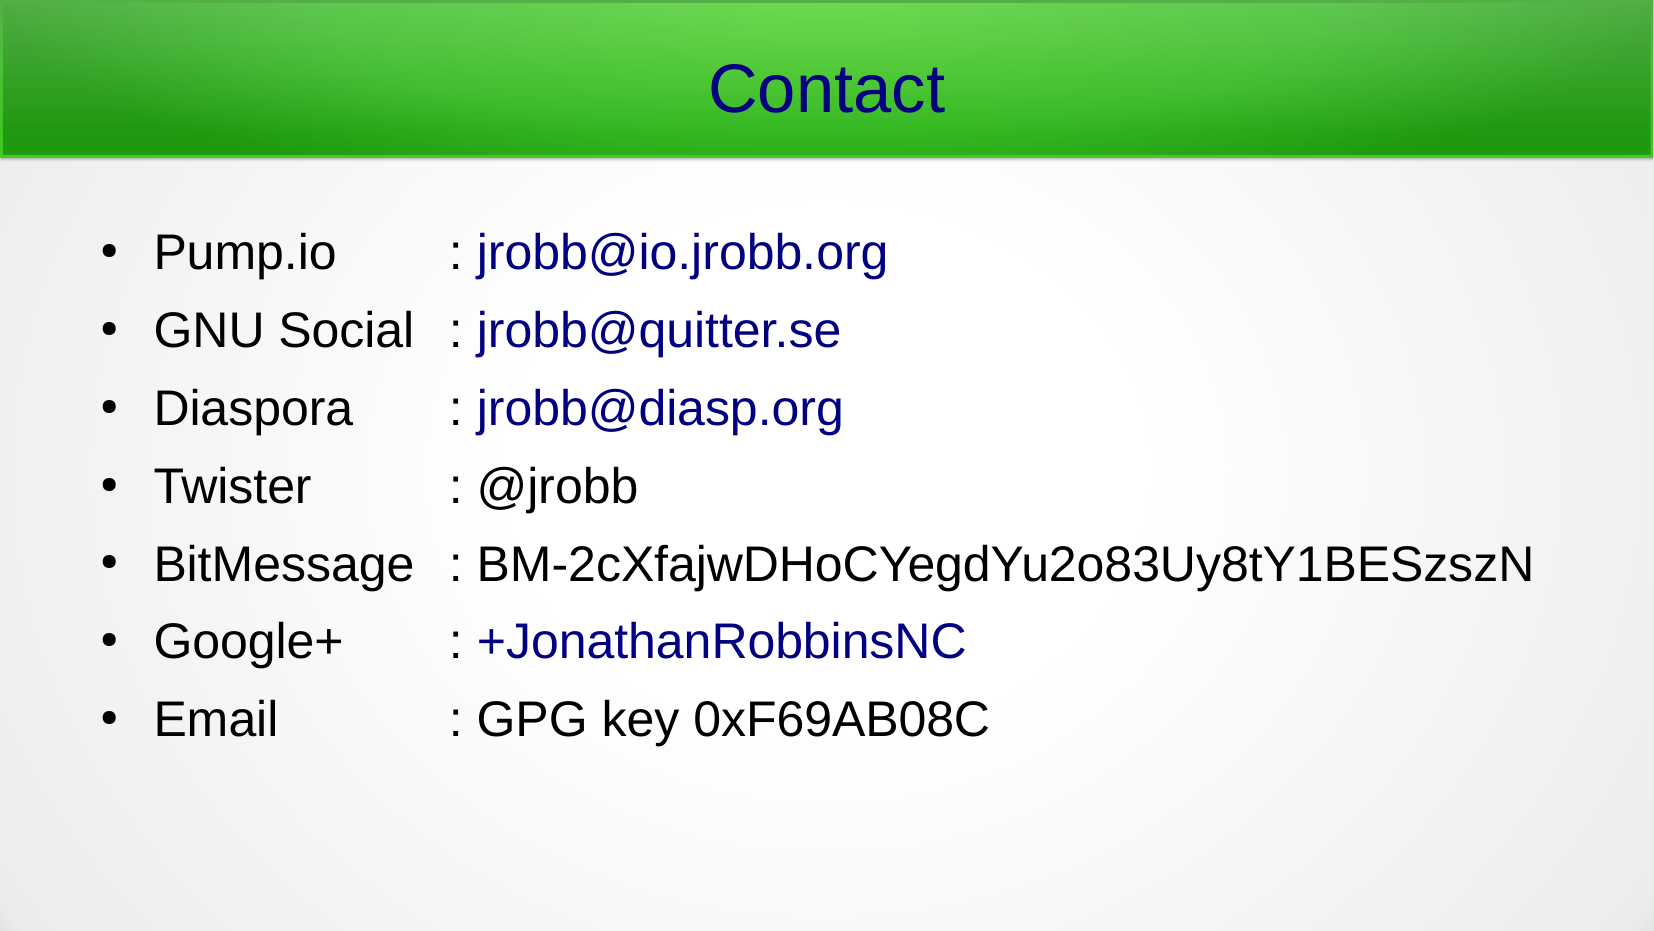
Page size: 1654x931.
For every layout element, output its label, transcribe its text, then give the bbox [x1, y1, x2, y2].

list Pump.io : jrobb@io.jrobb.org GNU Social : jrobb@quitter.se Diaspora : jrobb@diasp.org Twister : @jrobb BitMessage : BM-2cXfajwDHoCYegdYu2o83Uy8tY1BESzszN Google+ : +JonathanRobbinsNC Email : GPG key 0xF69AB08C [82, 224, 1571, 764]
title Contact [82, 35, 1571, 142]
